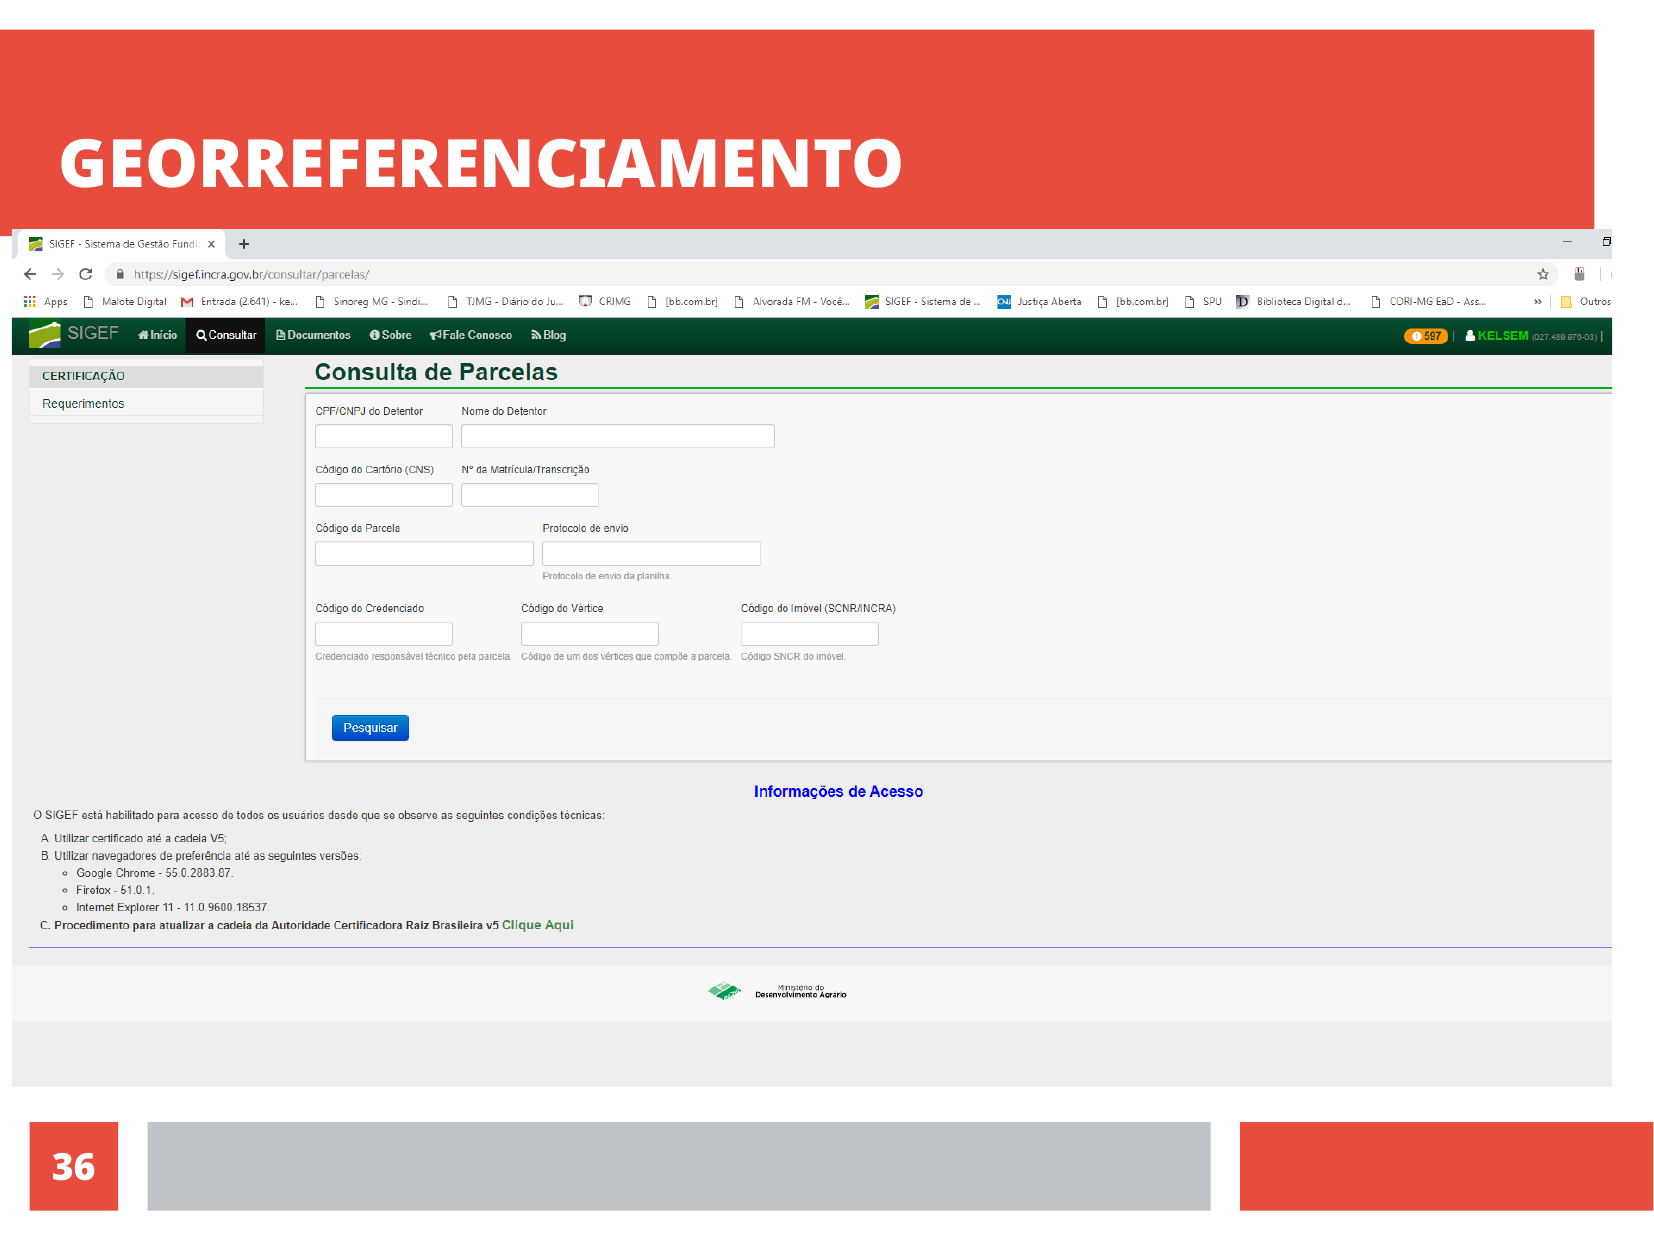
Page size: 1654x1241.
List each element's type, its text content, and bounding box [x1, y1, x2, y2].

picture [11, 229, 1613, 1087]
title GEORREFERENCIAMENTO [59, 59, 1595, 207]
